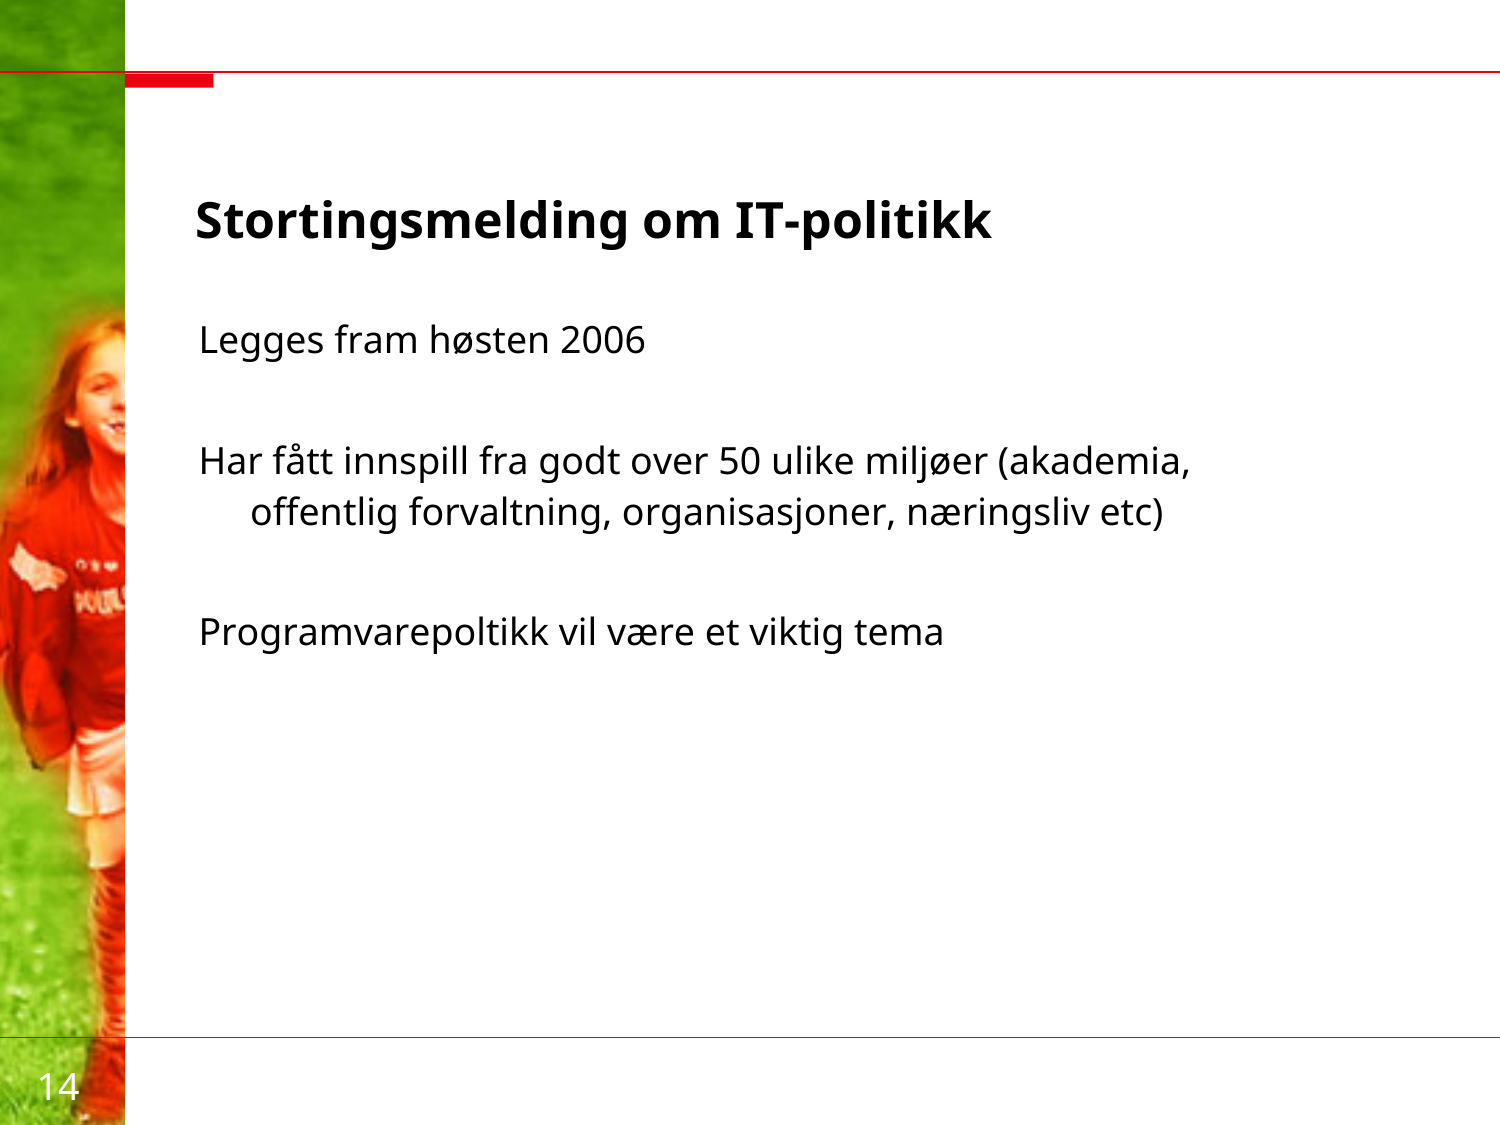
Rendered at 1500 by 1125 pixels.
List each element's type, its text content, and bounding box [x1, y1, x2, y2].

picture [0, 0, 126, 71]
picture [0, 73, 126, 1037]
title Stortingsmelding om IT-politikk [180, 174, 1246, 263]
picture [0, 1038, 126, 1125]
list Legges fram høsten 2006 Har fått innspill fra godt over 50 ulike miljøer (akademia, offentlig forvaltning, organisasjoner, næringsliv etc) Programvarepoltikk vil være et viktig tema [183, 305, 1251, 981]
